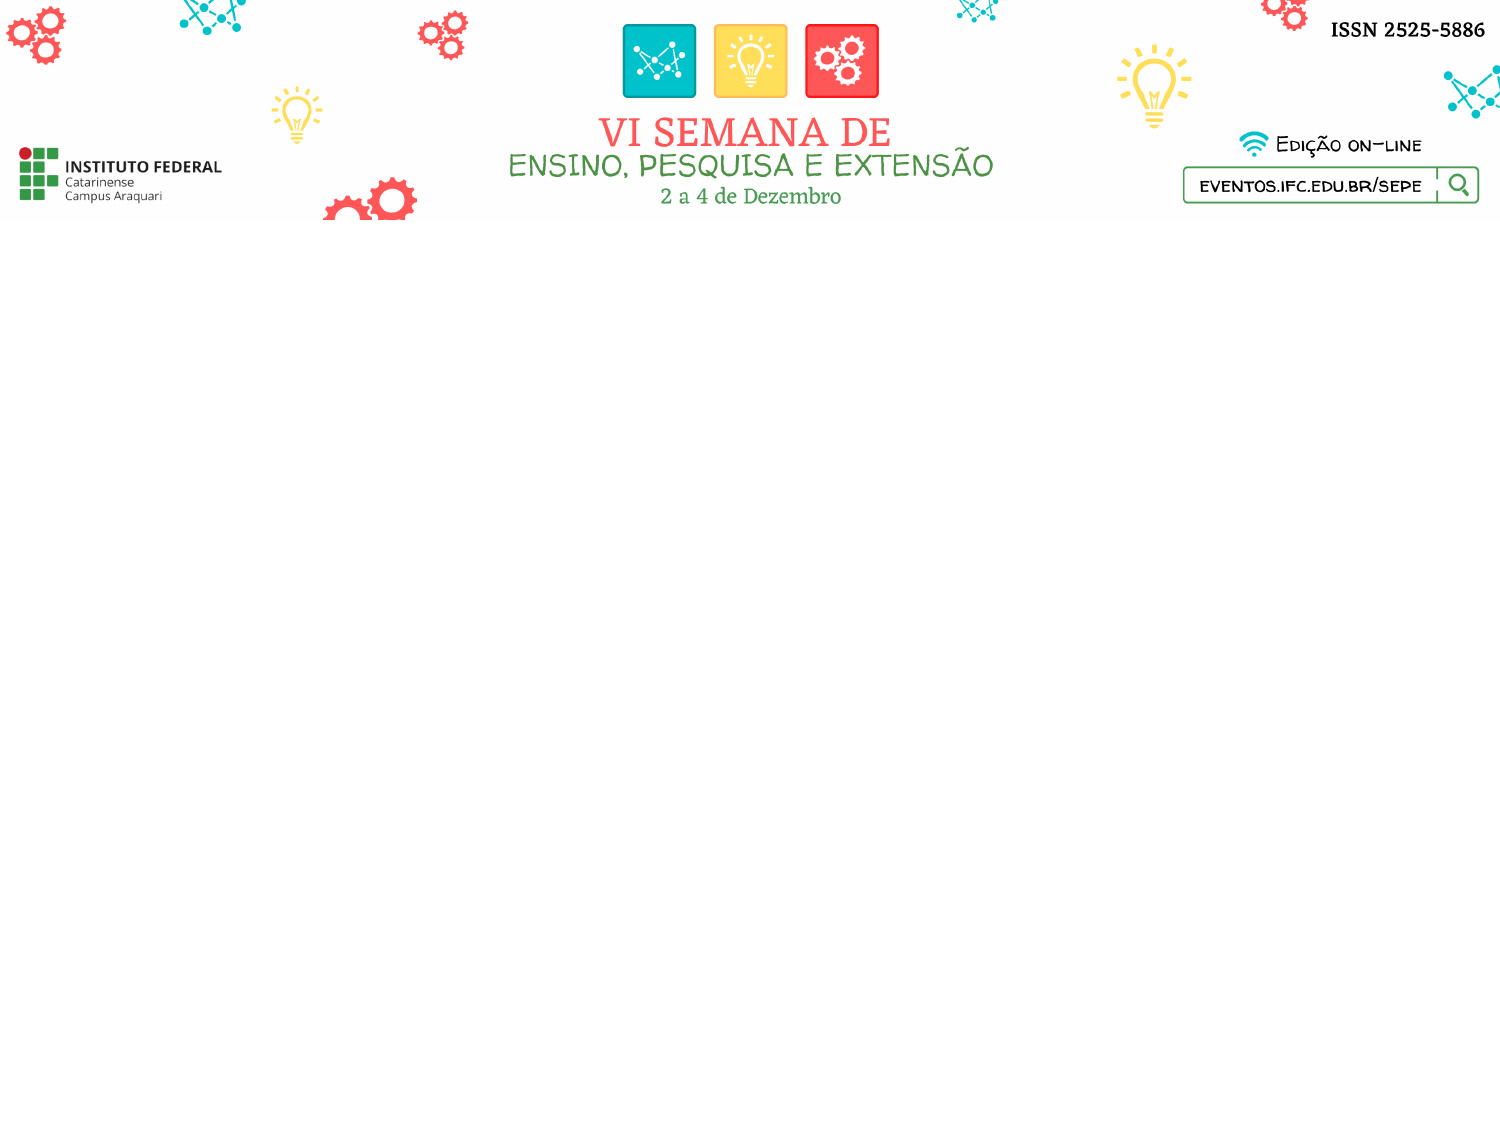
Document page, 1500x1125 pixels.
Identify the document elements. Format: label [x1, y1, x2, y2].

picture [0, 0, 1500, 220]
